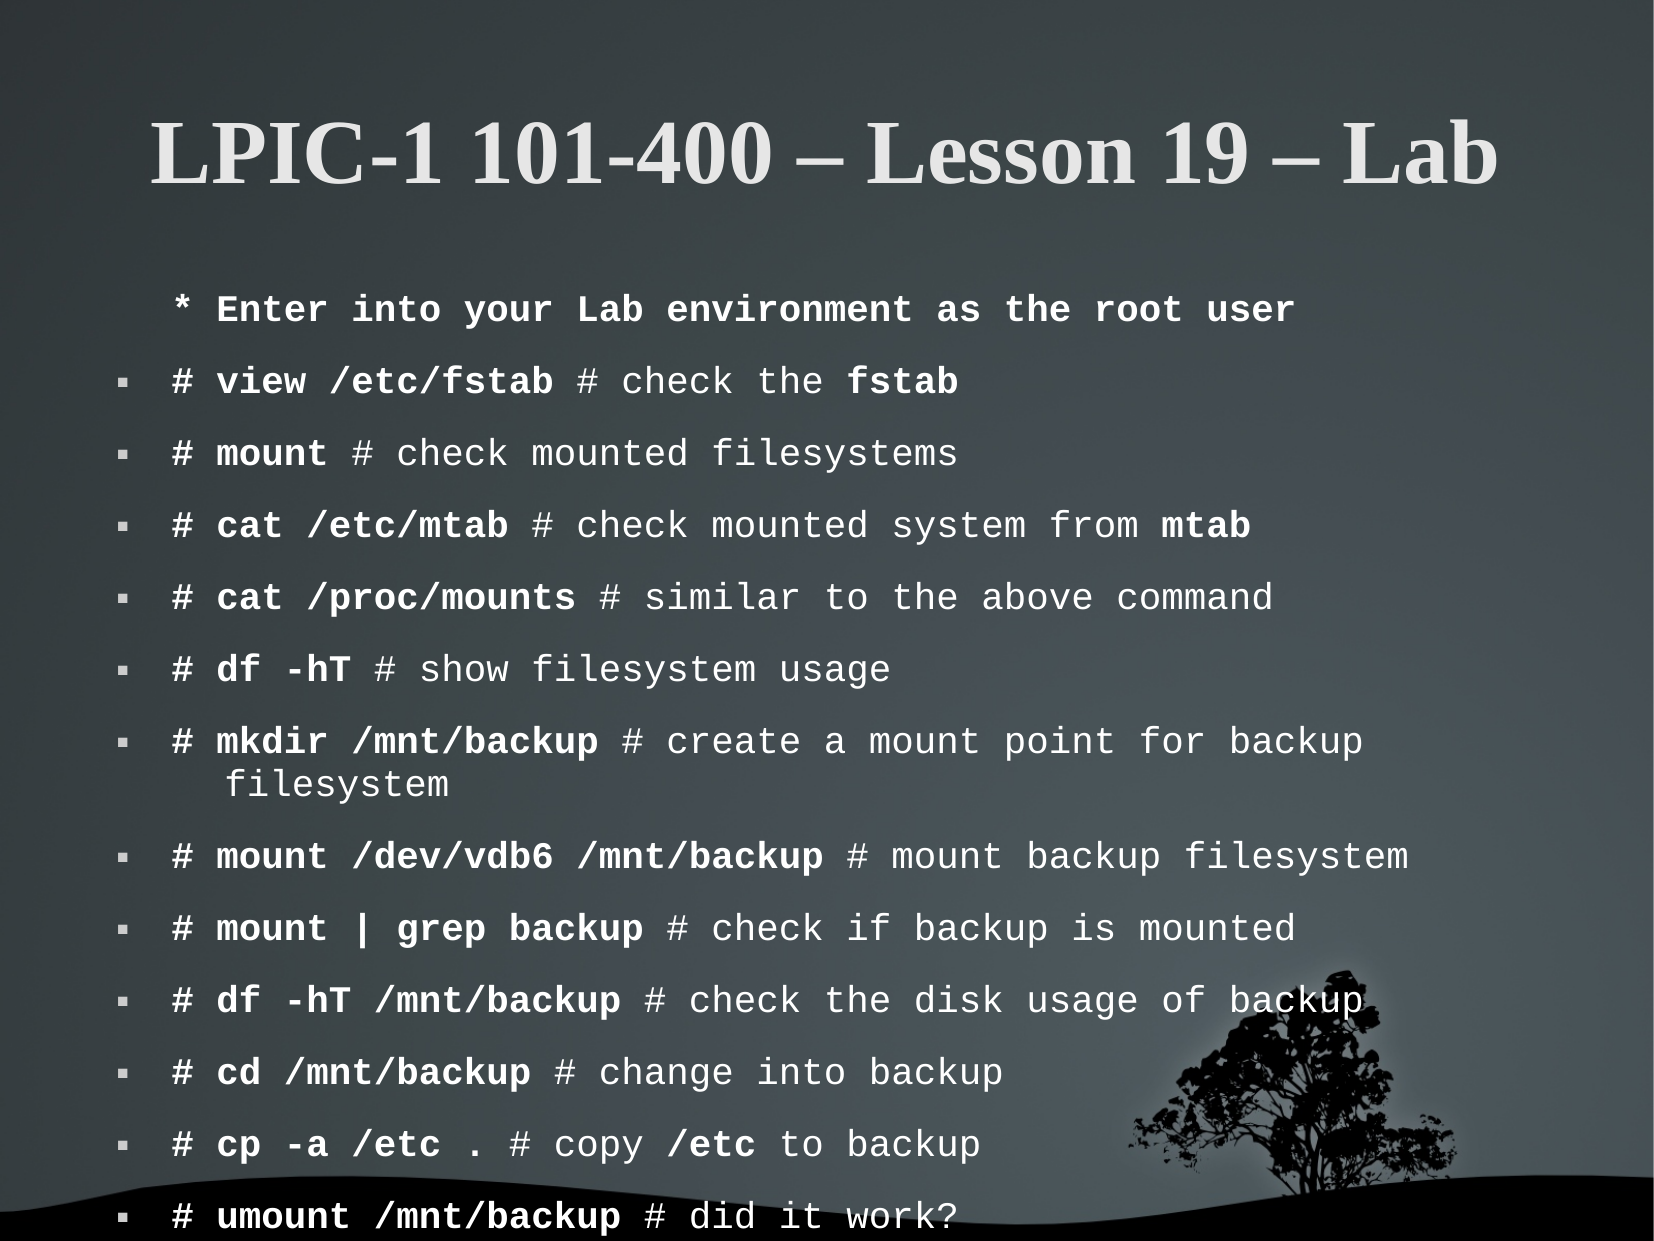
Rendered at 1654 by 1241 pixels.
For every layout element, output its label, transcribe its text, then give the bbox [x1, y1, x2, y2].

list * Enter into your Lab environment as the root user # view /etc/fstab # check the fstab # mount # check mounted filesystems # cat /etc/mtab # check mounted system from mtab # cat /proc/mounts # similar to the above command # df -hT # show filesystem usage # mkdir /mnt/backup # create a mount point for backup filesystem # mount /dev/vdb6 /mnt/backup # mount backup filesystem # mount | grep backup # check if backup is mounted # df -hT /mnt/backup # check the disk usage of backup # cd /mnt/backup # change into backup # cp -a /etc . # copy /etc to backup # umount /mnt/backup # did it work? # cd # move back to home directory # umount /mnt/backup # how about now? [82, 290, 1571, 1206]
picture [0, 0, 1654, 1241]
title LPIC-1 101-400 – Lesson 19 – Lab [82, 49, 1571, 257]
